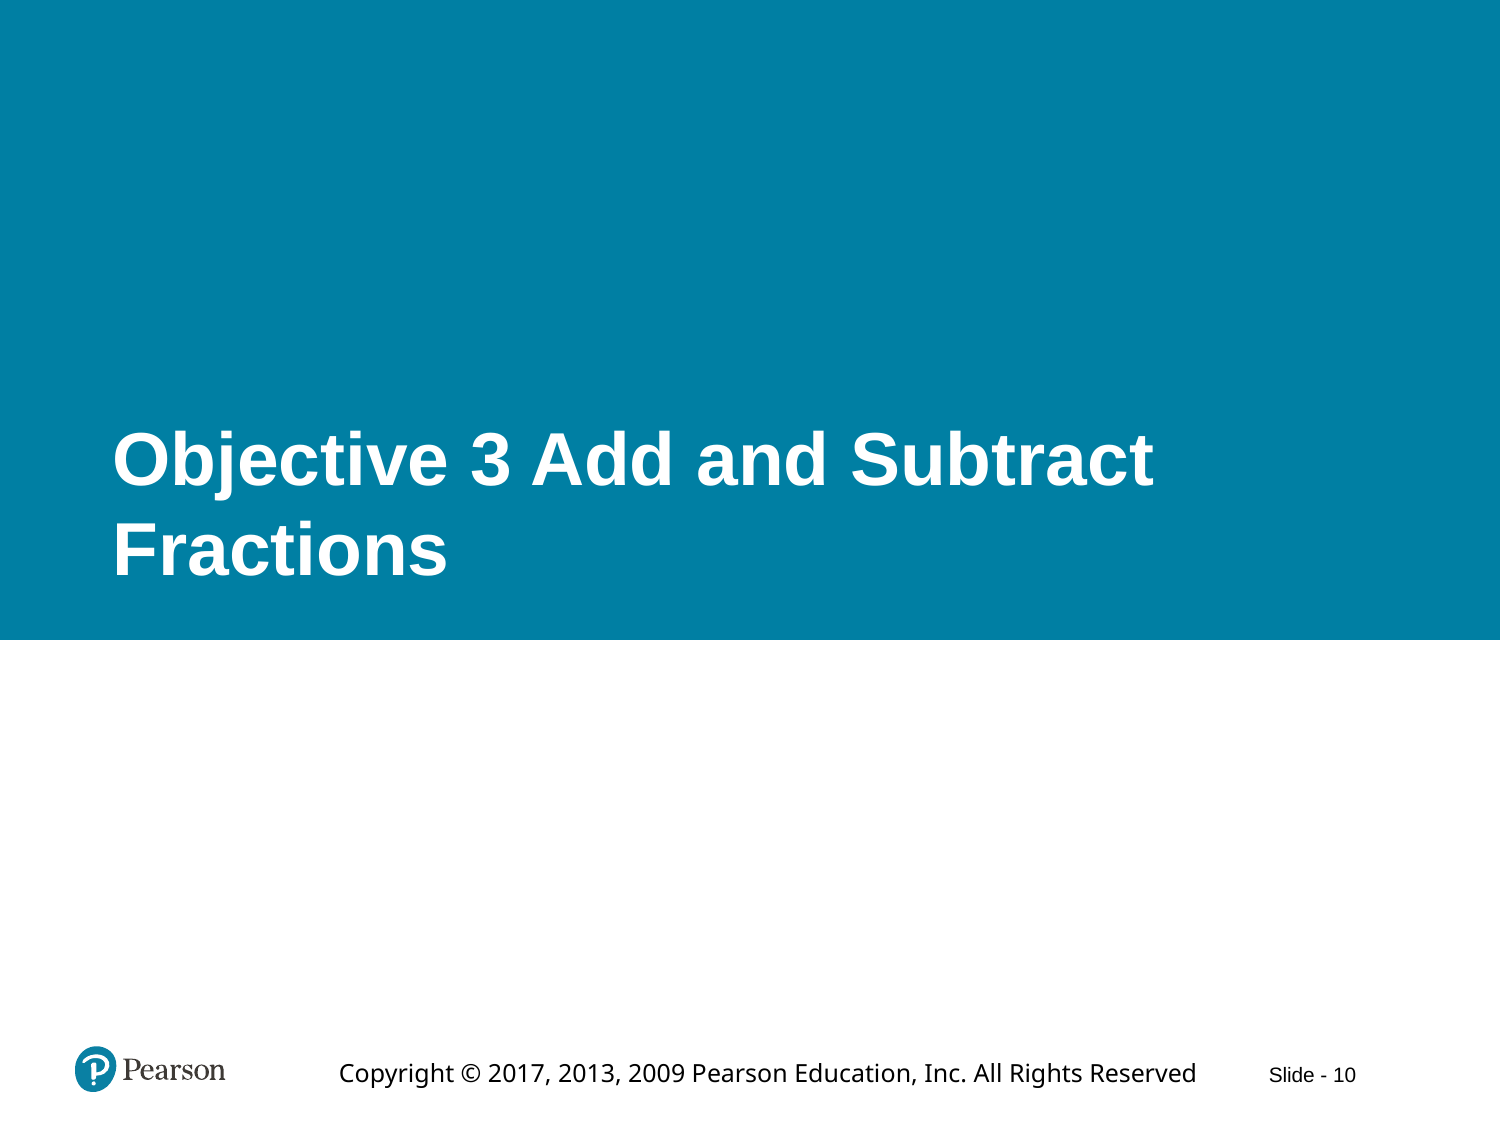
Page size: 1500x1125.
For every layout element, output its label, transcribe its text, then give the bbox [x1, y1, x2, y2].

title Objective 3 Add and Subtract Fractions [112, 125, 1388, 591]
